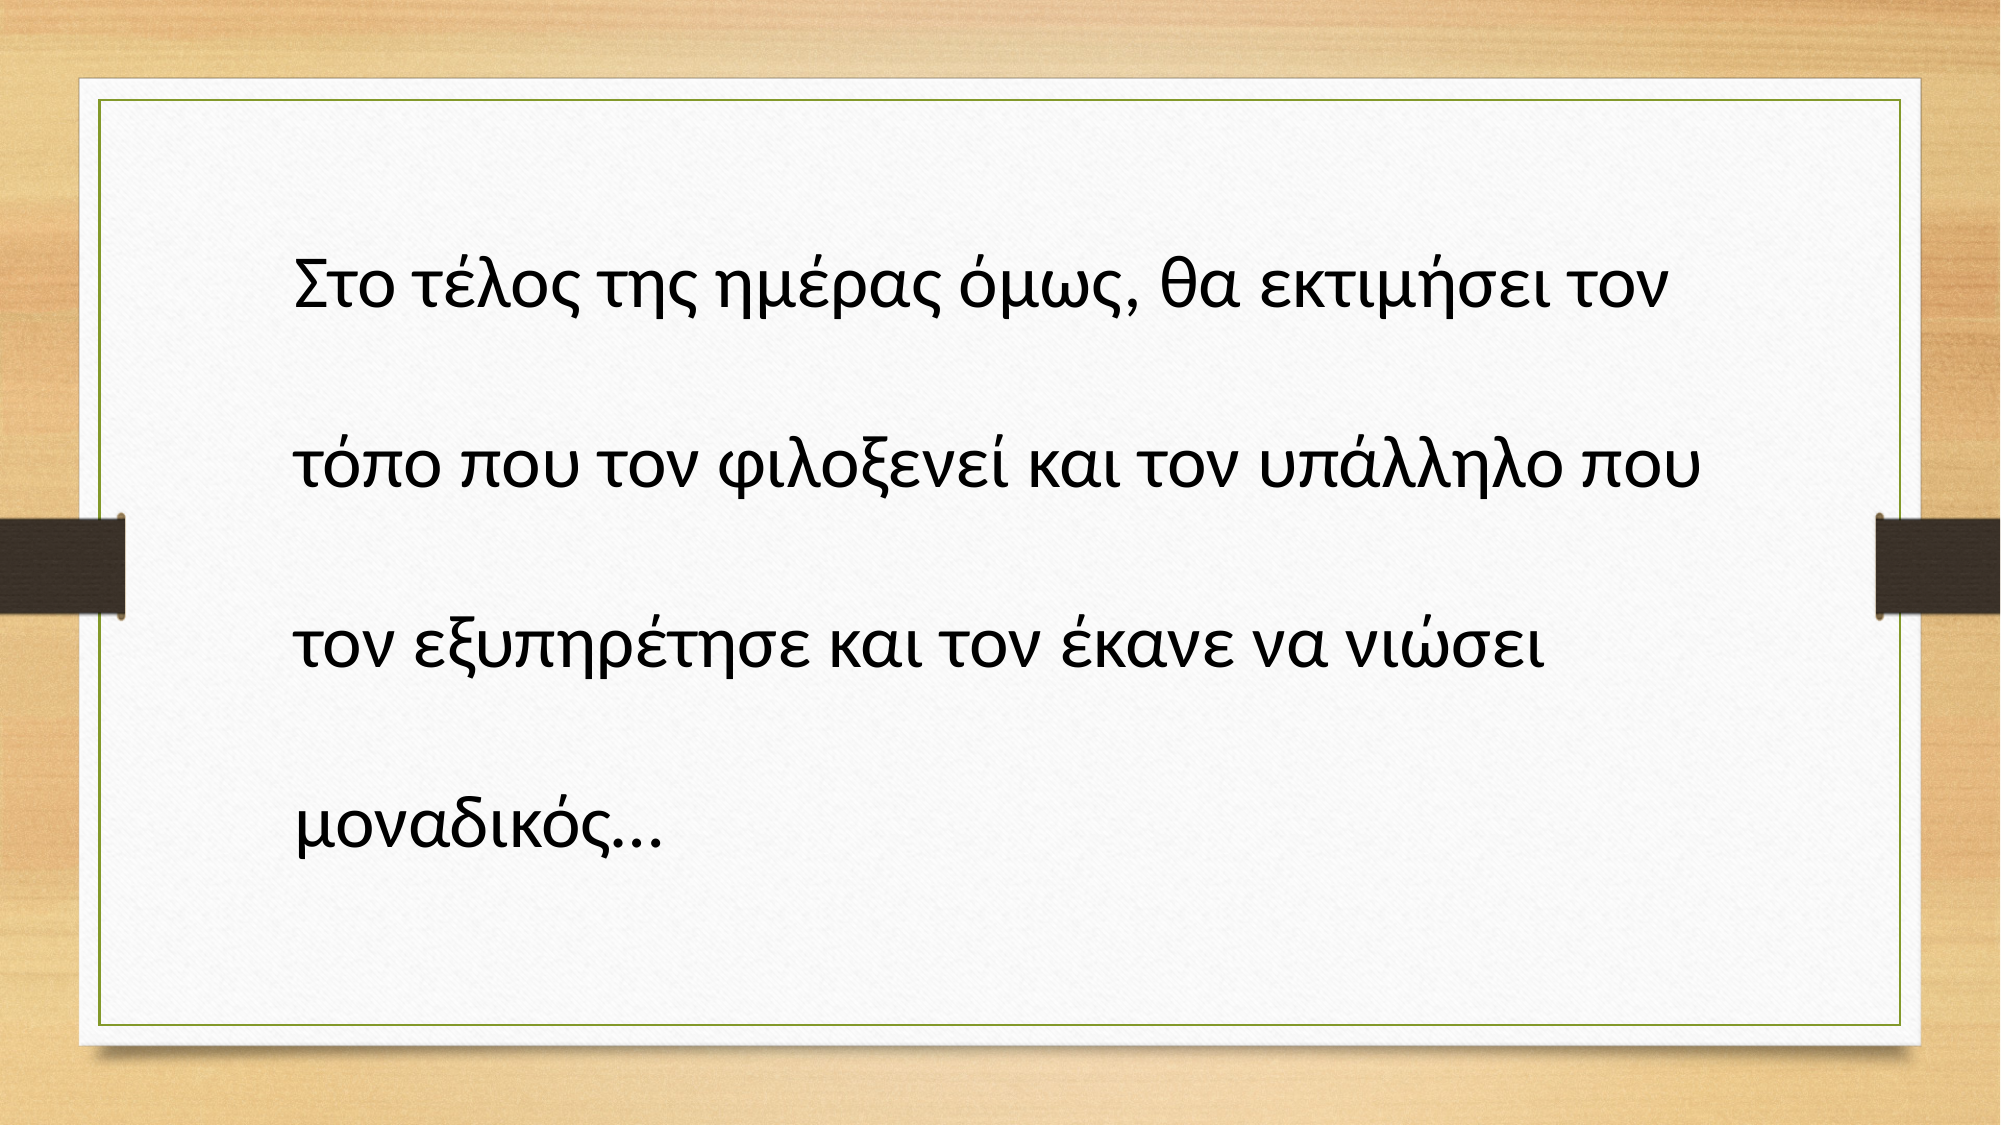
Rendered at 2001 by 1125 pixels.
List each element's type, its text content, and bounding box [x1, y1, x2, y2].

text_box Στο τέλος της ημέρας όμως, θα εκτιμήσει τον τόπο που τον φιλοξενεί και τον υπάλληλο που τον εξυπηρέτησε και τον έκανε να νιώσει μοναδικός… [279, 135, 1721, 853]
